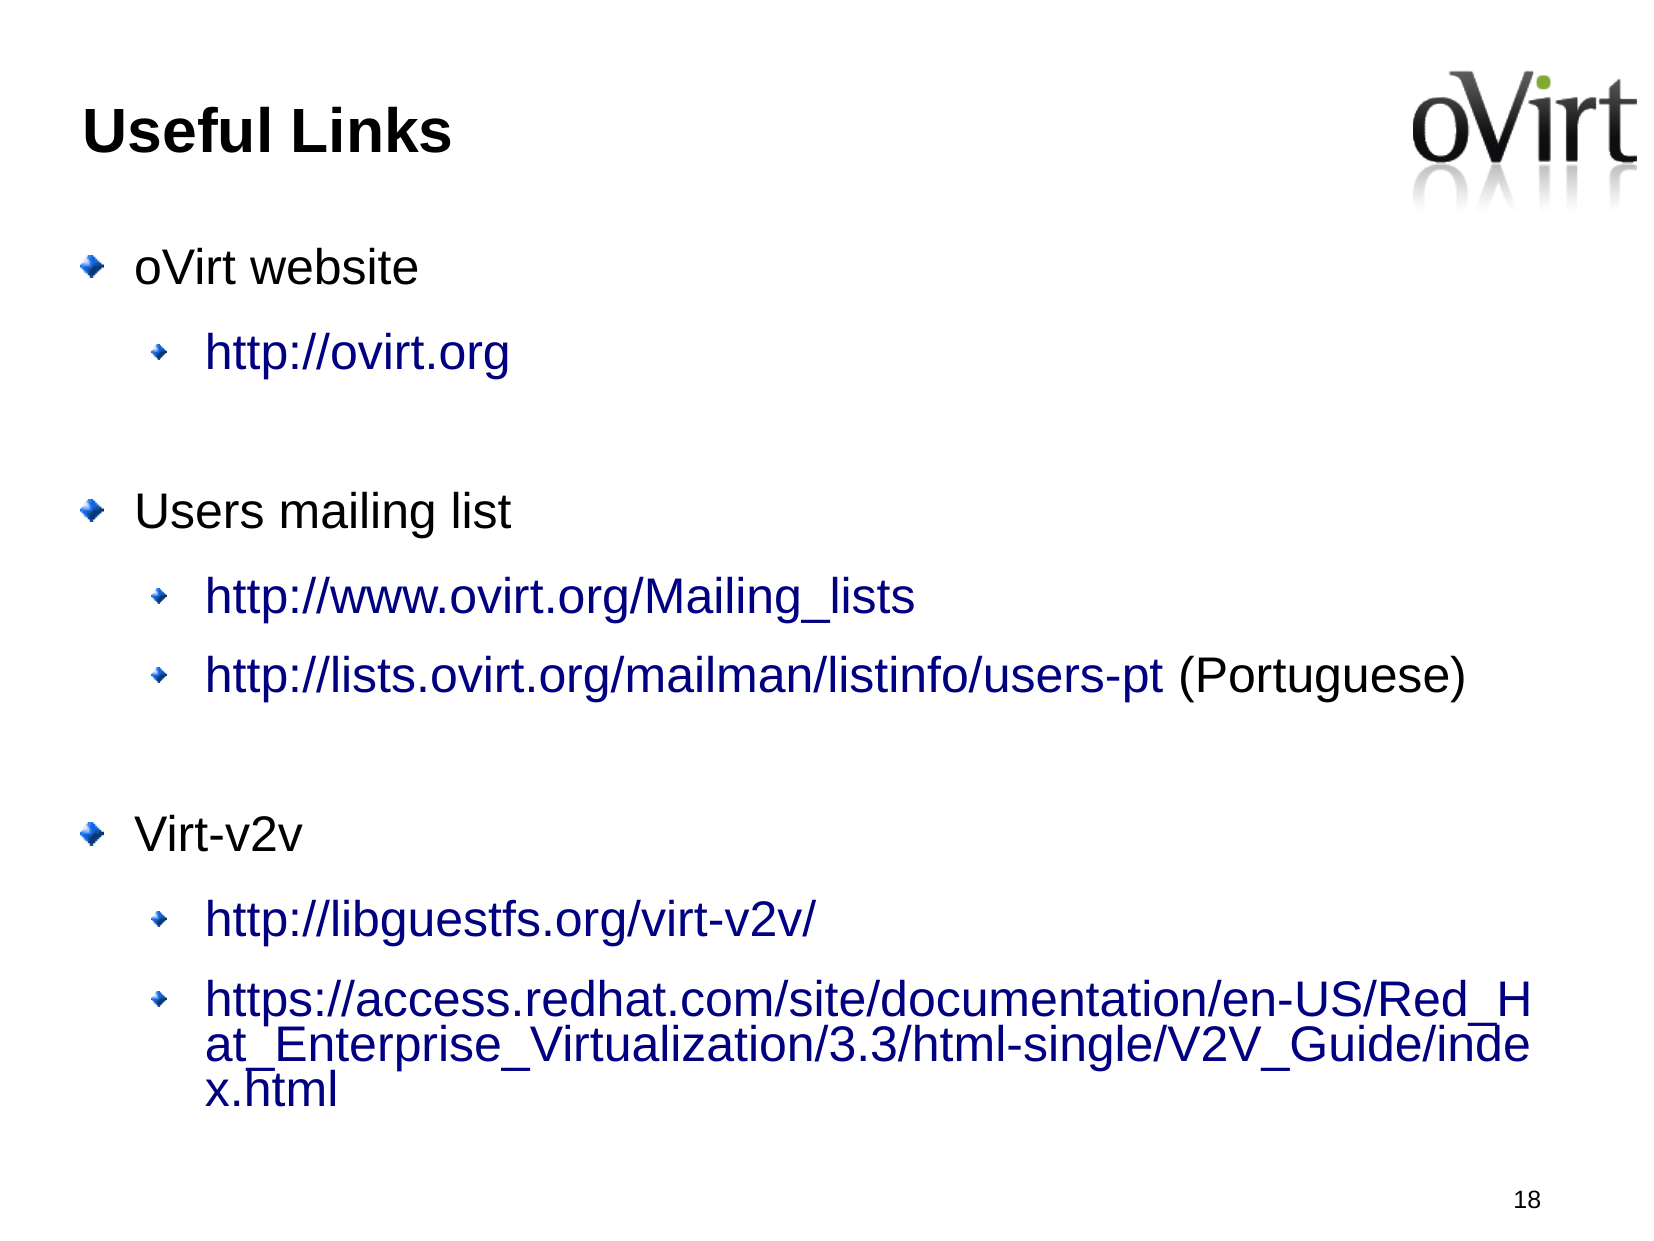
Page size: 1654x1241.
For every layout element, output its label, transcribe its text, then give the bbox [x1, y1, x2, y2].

picture [1413, 63, 1637, 212]
list oVirt website http://ovirt.org Users mailing list http://www.ovirt.org/Mailing_lists http://lists.ovirt.org/mailman/listinfo/users-pt (Portuguese) Virt-v2v http://libguestfs.org/virt-v2v/ https://access.redhat.com/site/documentation/en-US/Red_Hat_Enterprise_Virtualization/3.3/html-single/V2V_Guide/index.html [63, 238, 1552, 1184]
title Useful Links [82, 37, 1303, 226]
